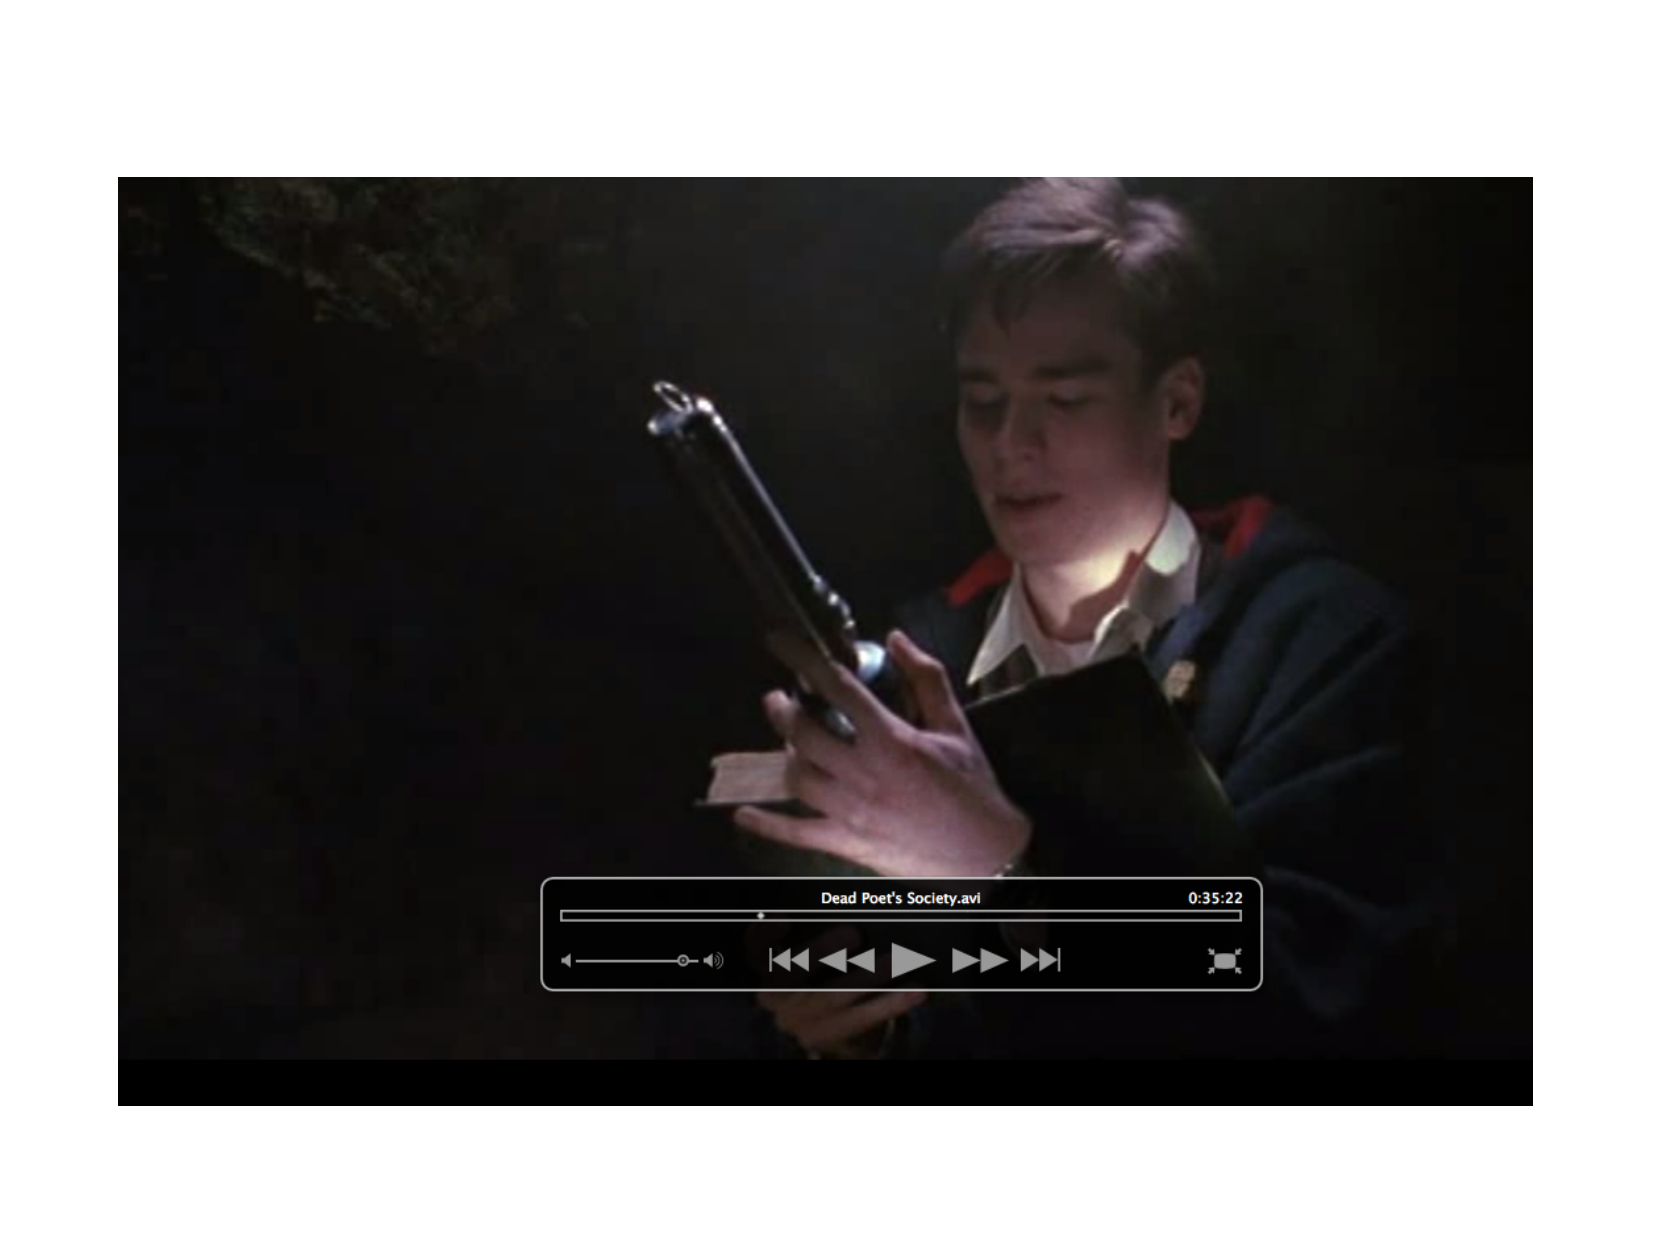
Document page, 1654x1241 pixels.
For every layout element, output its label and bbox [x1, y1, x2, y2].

picture [118, 177, 1533, 1107]
